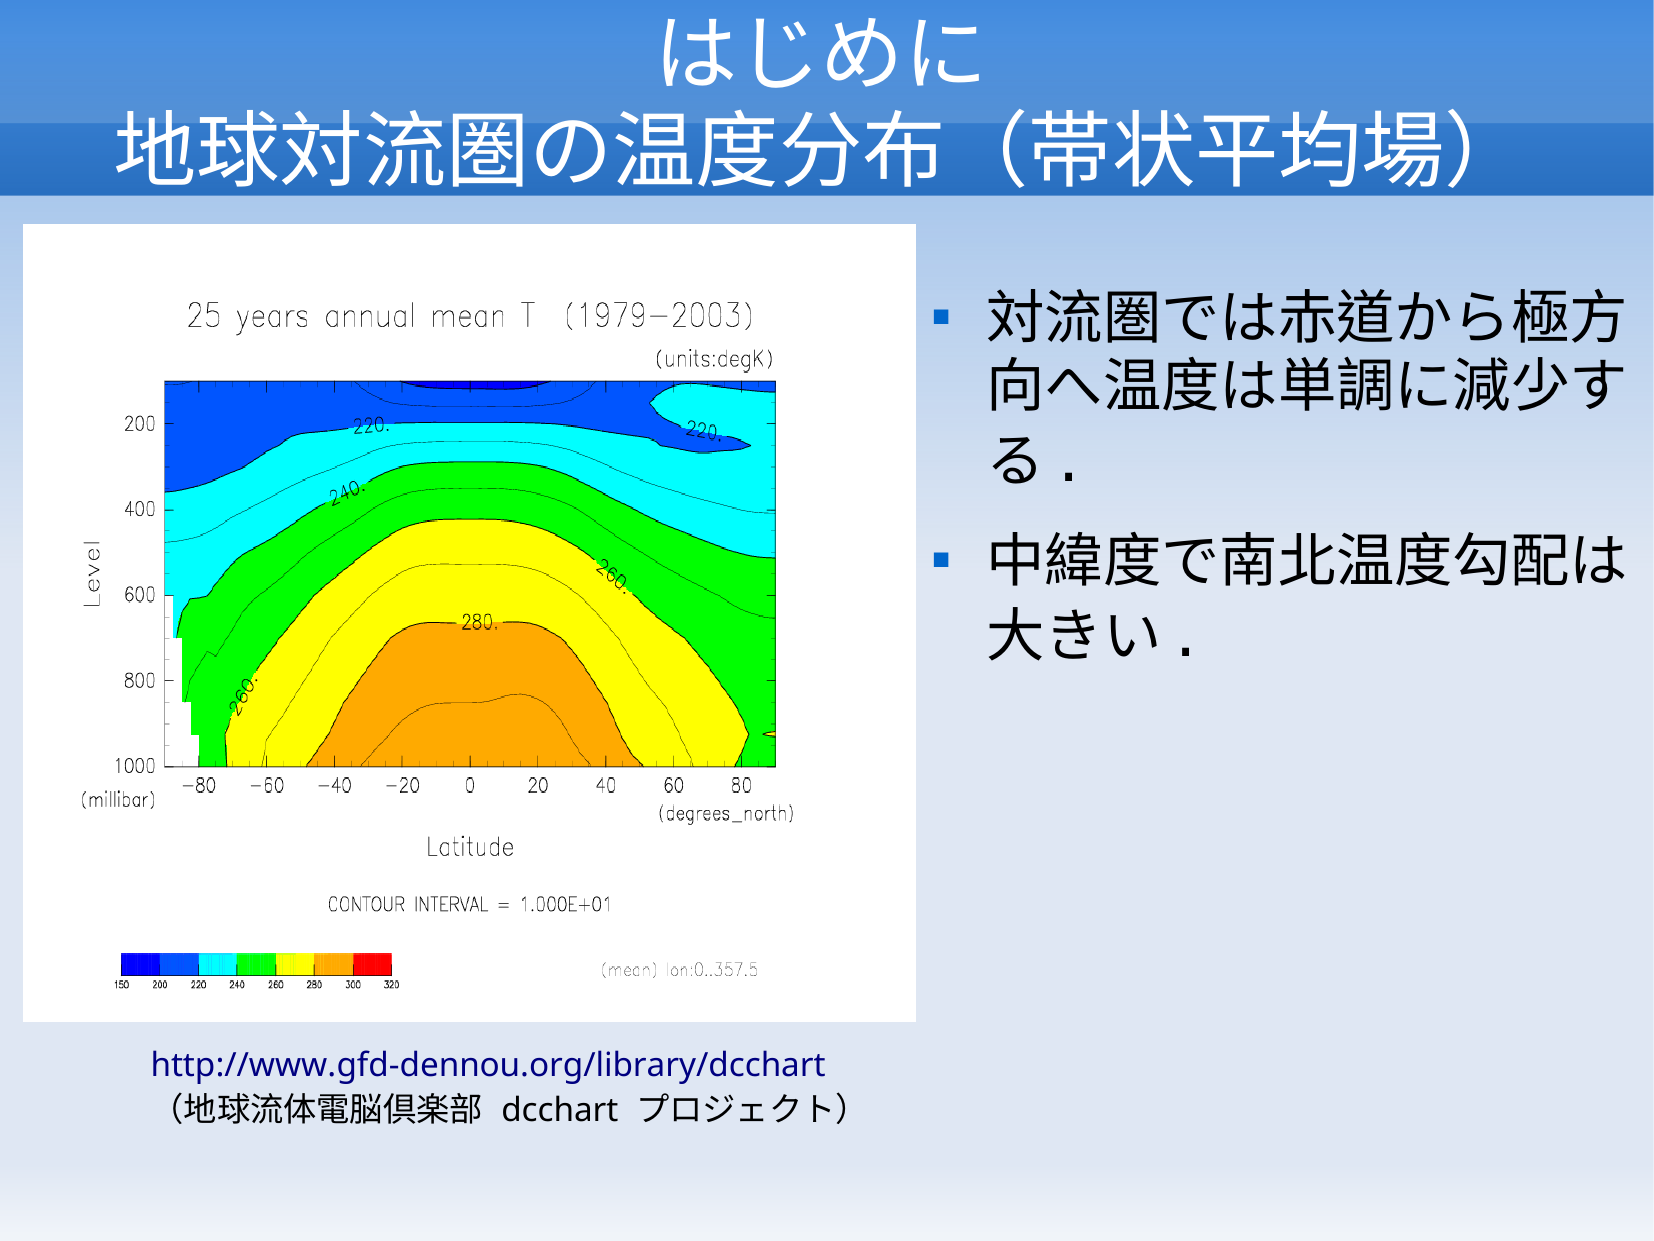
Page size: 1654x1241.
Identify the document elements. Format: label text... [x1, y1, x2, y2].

title はじめに 地球対流圏の温度分布（帯状平均場） [76, 6, 1565, 201]
text_box http://www.gfd-dennou.org/library/dcchart （地球流体電脳倶楽部 dcchart プロジェクト） [135, 1033, 934, 1129]
list 対流圏では赤道から極方向へ温度は単調に減少する. 中緯度で南北温度勾配は大きい. [916, 284, 1643, 1103]
picture [0, 0, 1654, 1241]
